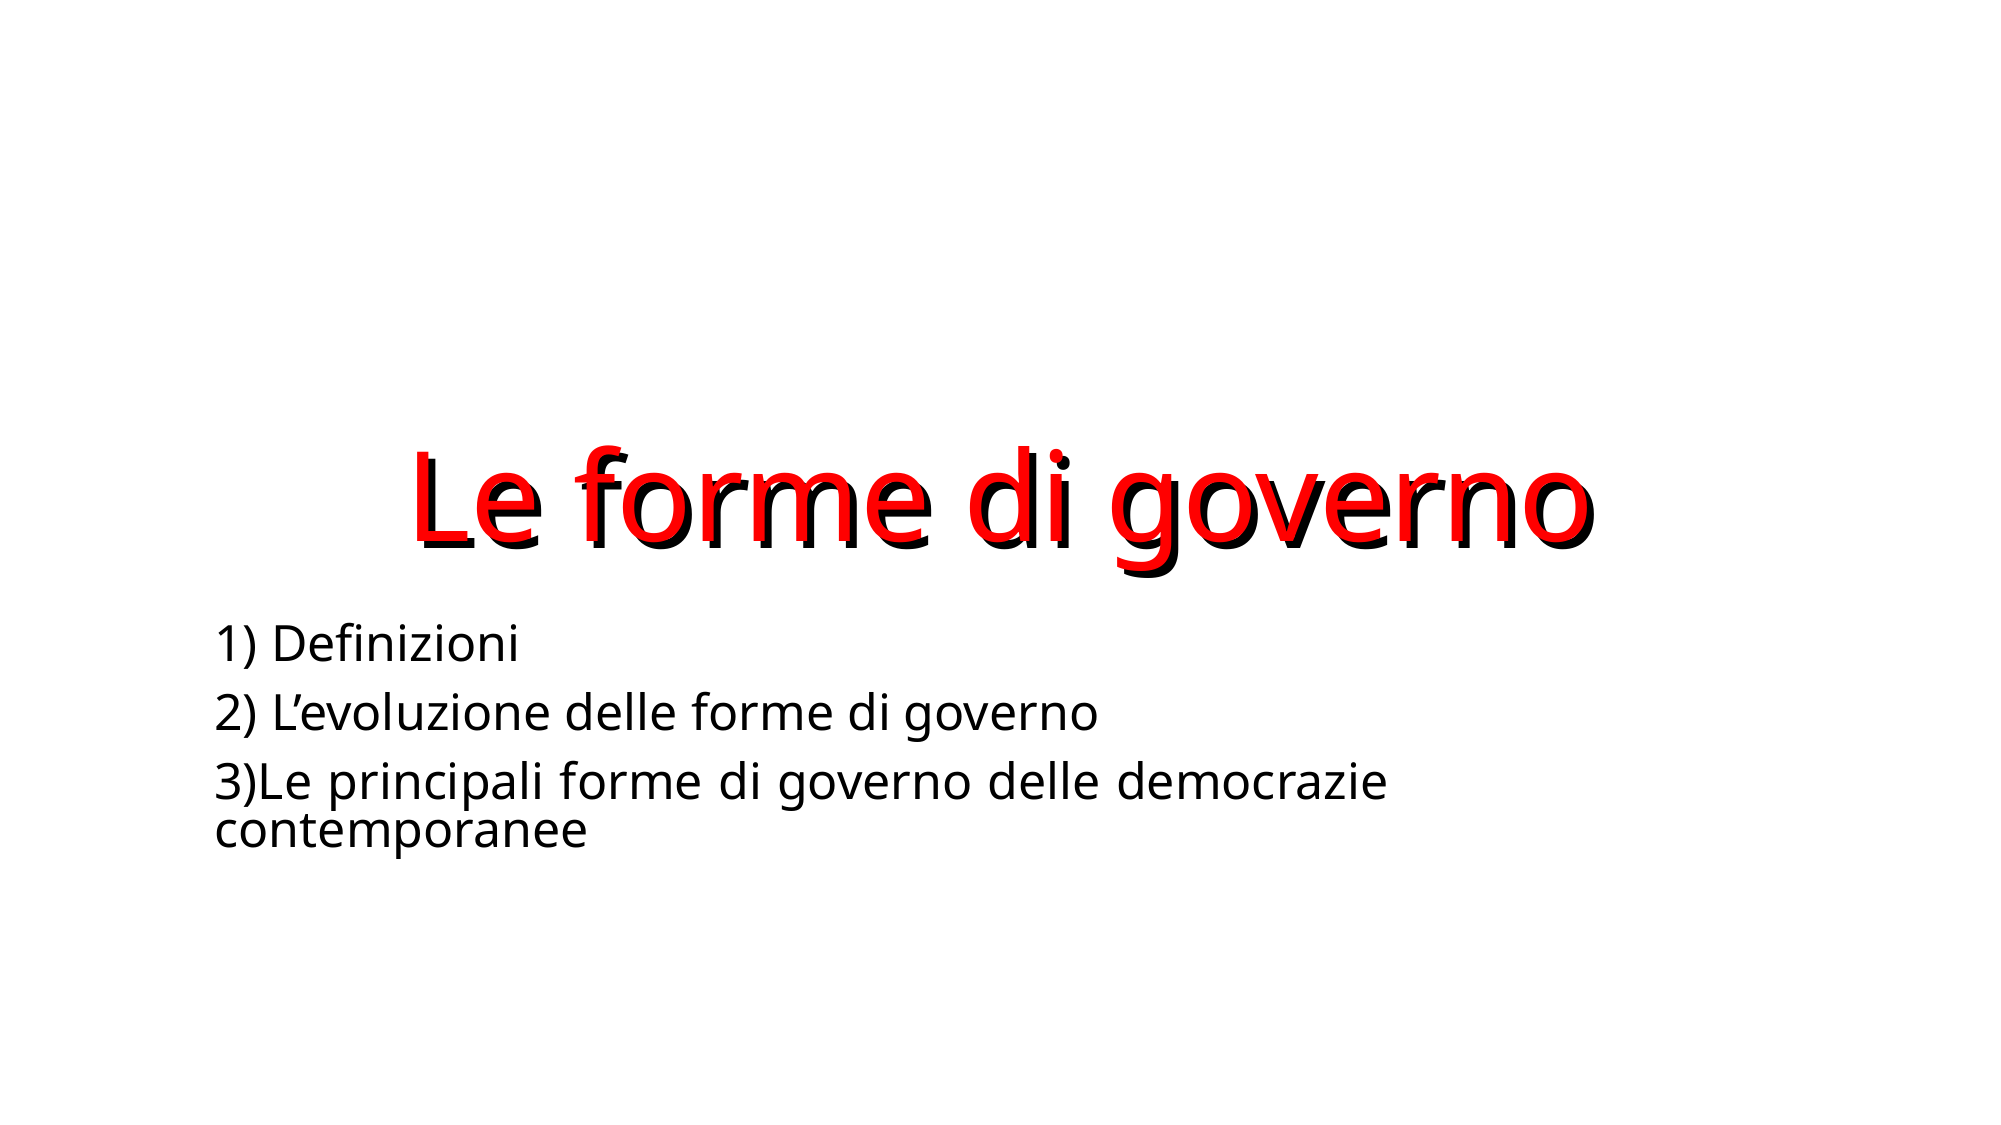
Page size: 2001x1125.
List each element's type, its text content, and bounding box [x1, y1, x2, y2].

title Le forme di governo [249, 184, 1750, 576]
subtitle 1) Definizioni 2) L’evoluzione delle forme di governo 3)Le principali forme di governo delle democrazie contemporanee [199, 616, 1700, 888]
